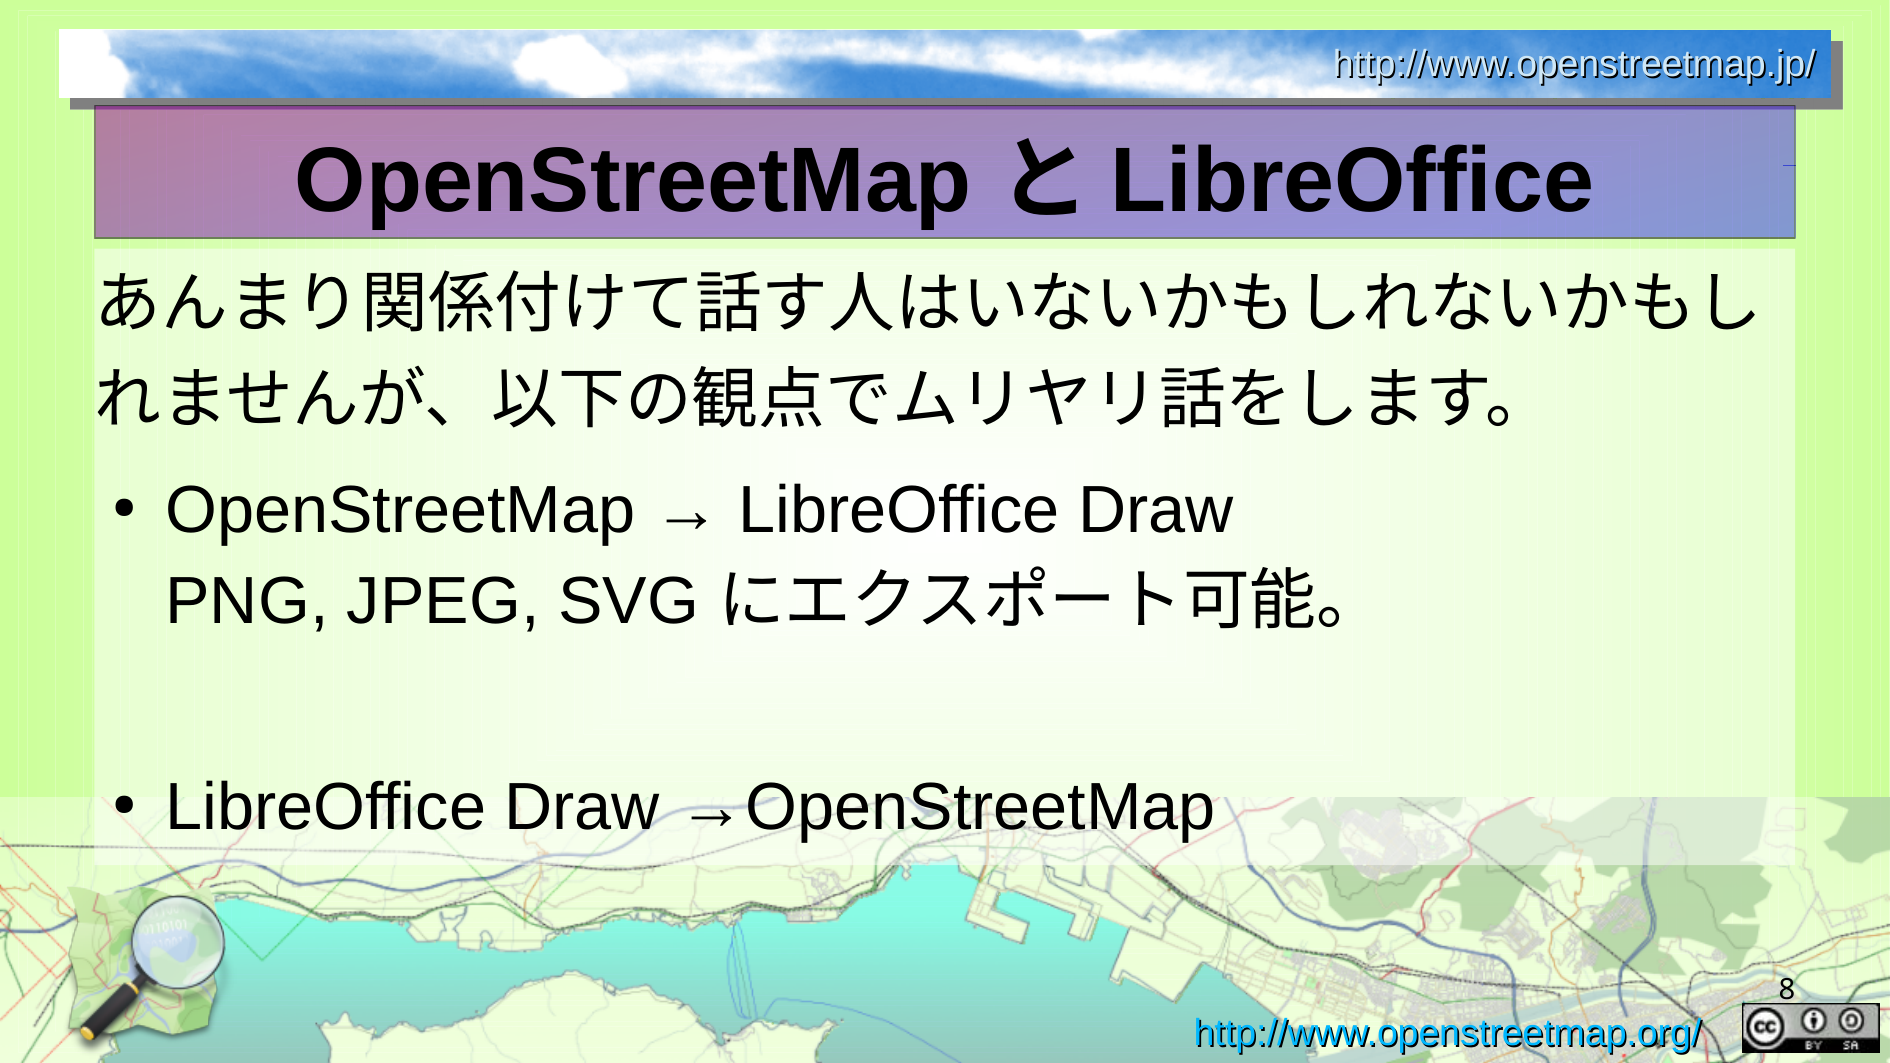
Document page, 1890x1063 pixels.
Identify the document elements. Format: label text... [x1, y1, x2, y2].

picture [0, 797, 1890, 1063]
list あんまり関係付けて話す人はいないかもしれないかもしれませんが、以下の観点でムリヤリ話をします。 OpenStreetMap → LibreOffice Draw PNG, JPEG, SVG にエクスポート可能。 LibreOffice Draw →OpenStreetMap [94, 248, 1796, 866]
title OpenStreetMap と LibreOffice [94, 112, 1796, 231]
picture [59, 29, 1831, 98]
